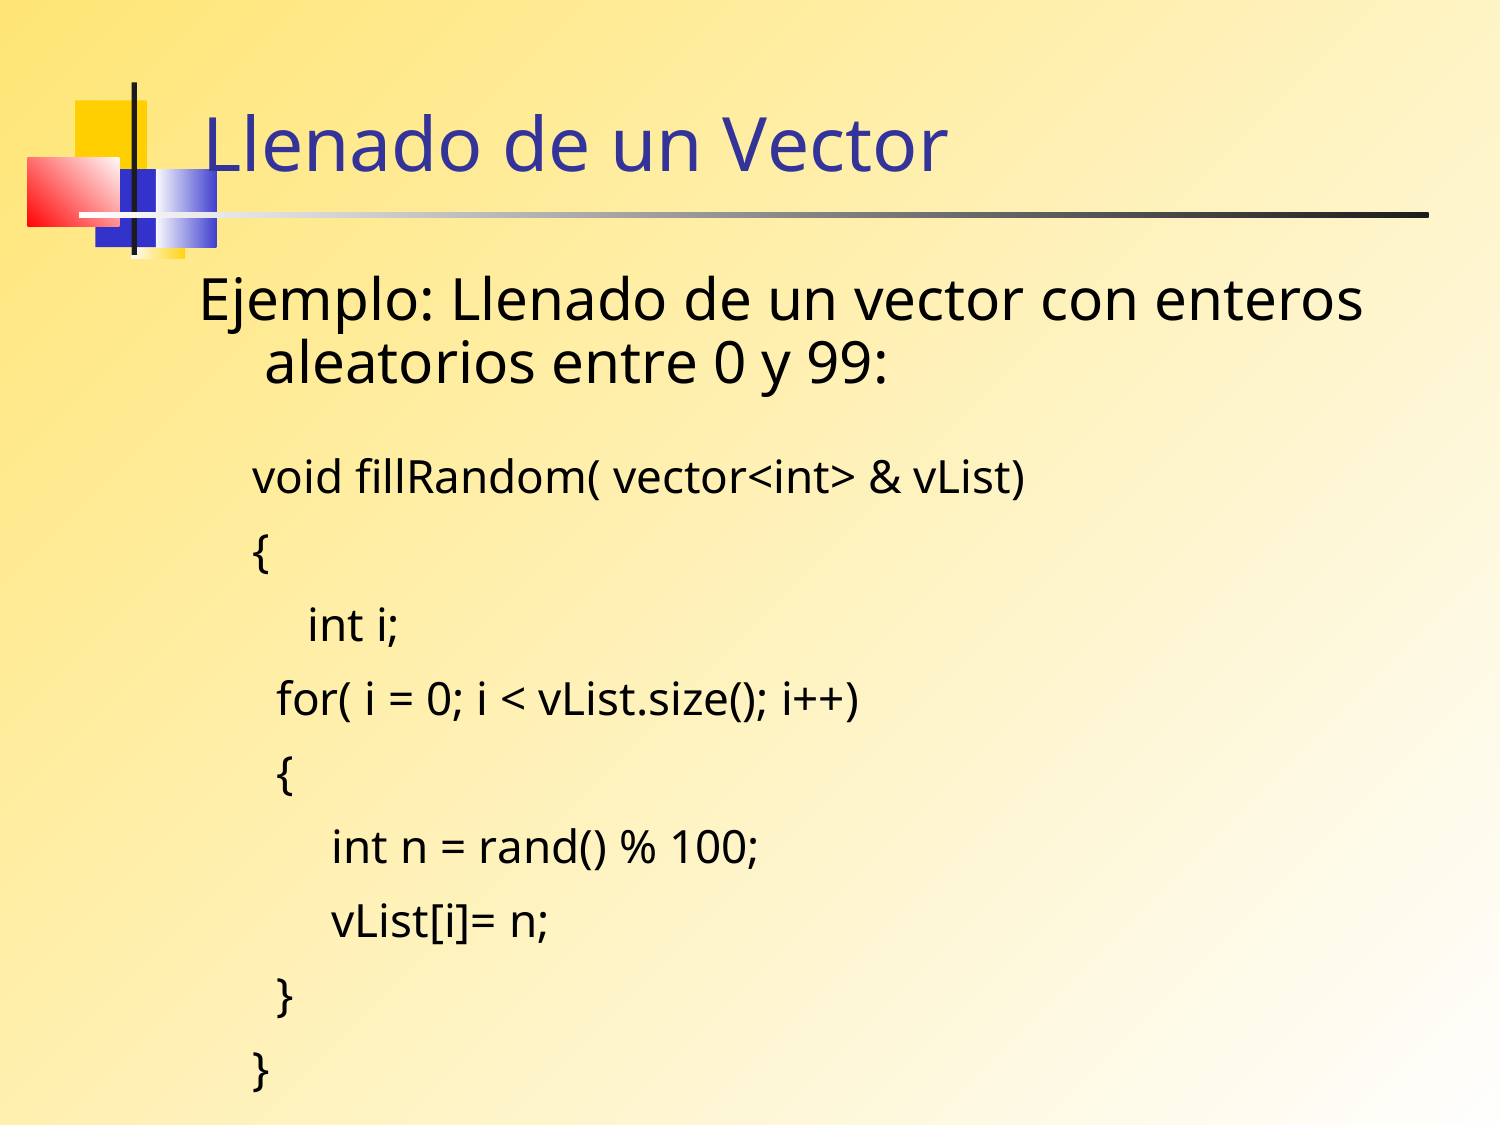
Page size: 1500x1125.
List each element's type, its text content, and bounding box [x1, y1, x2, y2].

text_box Ejemplo: Llenado de un vector con enteros aleatorios entre 0 y 99: [174, 262, 1500, 404]
list void fillRandom( vector<int> & vList)‏ { int i; for( i = 0; i < vList.size(); i++) { int n = rand() % 100; vList[i]= n; } } [237, 437, 1450, 1106]
title Llenado de un Vector [187, 37, 1466, 201]
